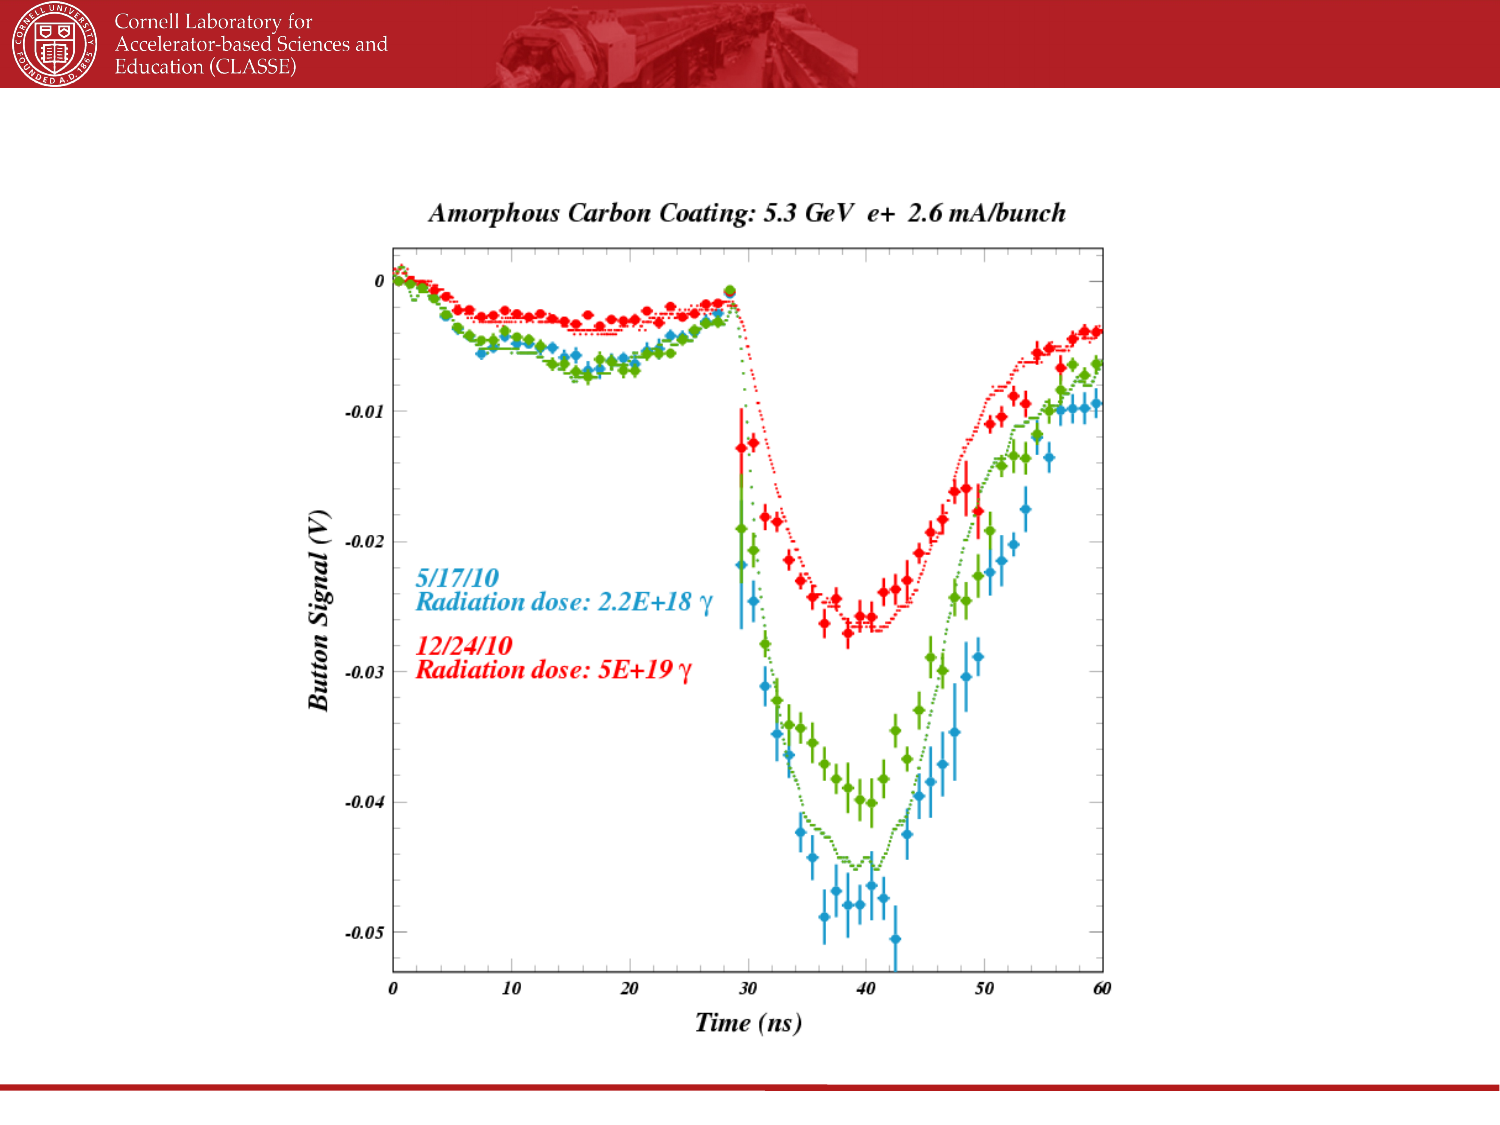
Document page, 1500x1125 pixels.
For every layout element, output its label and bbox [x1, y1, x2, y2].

picture [0, 0, 1065, 88]
picture [300, 197, 1126, 1051]
